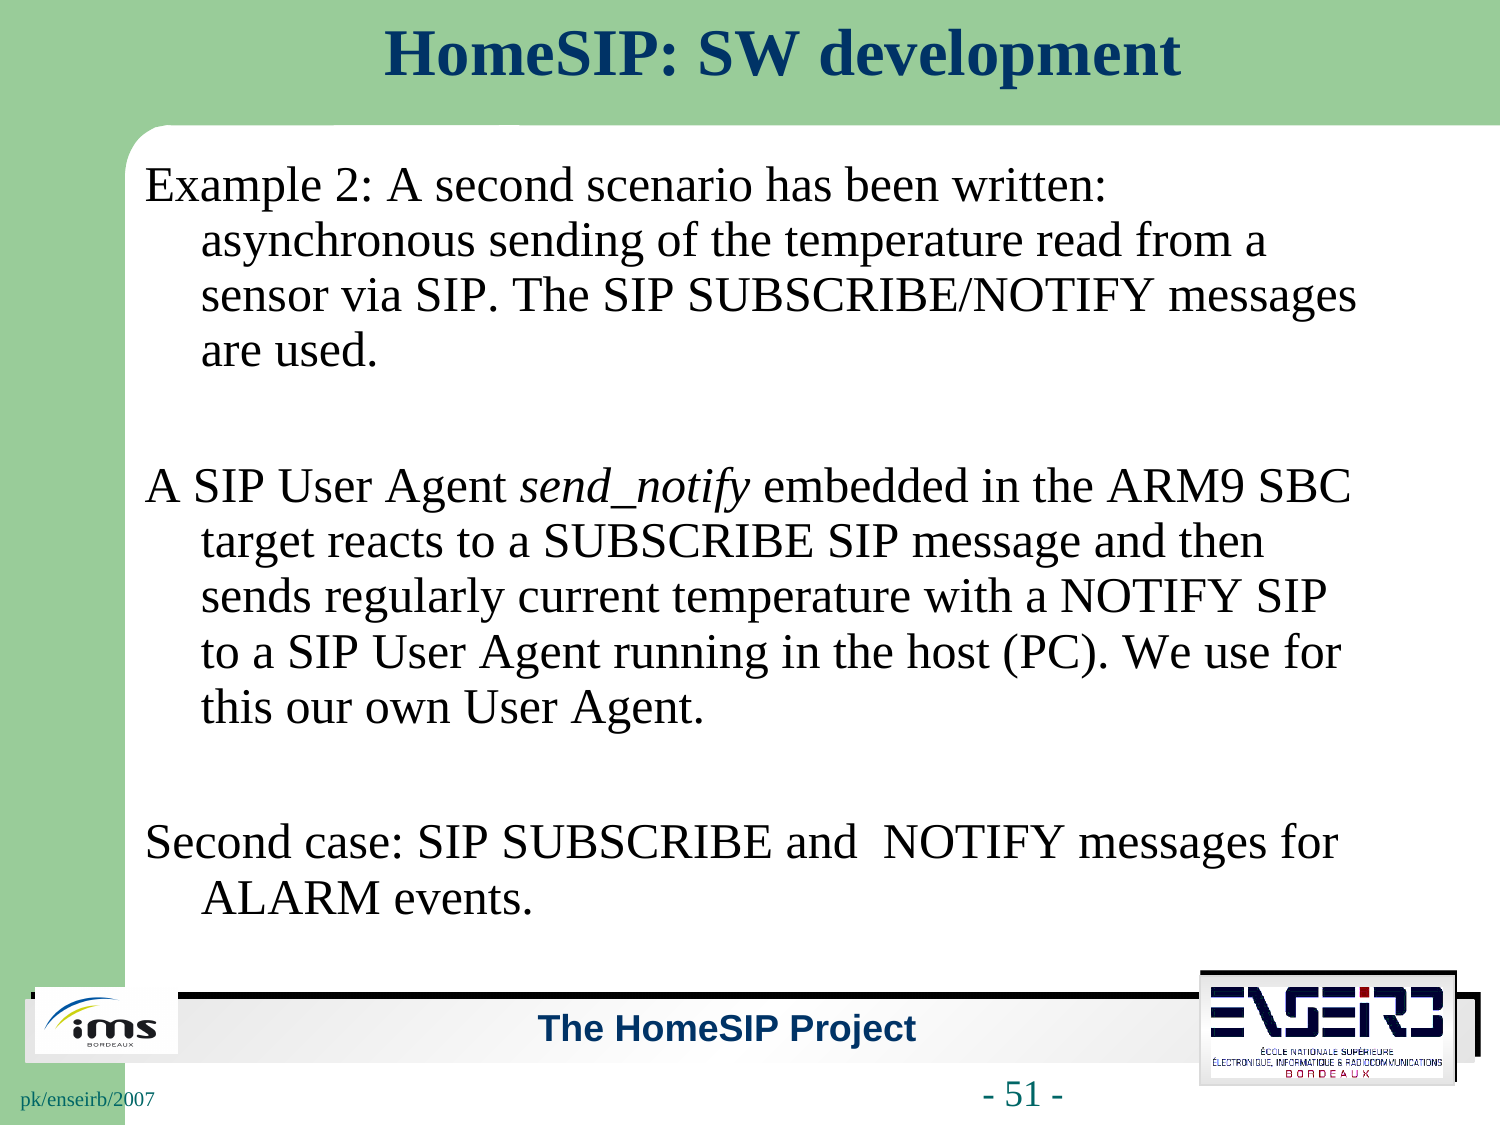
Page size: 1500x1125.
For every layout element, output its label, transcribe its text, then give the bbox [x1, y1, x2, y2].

text_box HomeSIP: SW development [246, 8, 1322, 99]
picture [35, 987, 178, 1054]
text_box Example 2: A second scenario has been written: asynchronous sending of the temperature read from a sensor via SIP. The SIP SUBSCRIBE/NOTIFY messages are used. A SIP User Agent send_notify embedded in the ARM9 SBC target reacts to a SUBSCRIBE SIP message and then sends regularly current temperature with a NOTIFY SIP to a SIP User Agent running in the host (PC). We use for this our own User Agent. Second case: SIP SUBSCRIBE and NOTIFY messages for ALARM events. [129, 148, 1392, 760]
picture [1211, 987, 1443, 1078]
